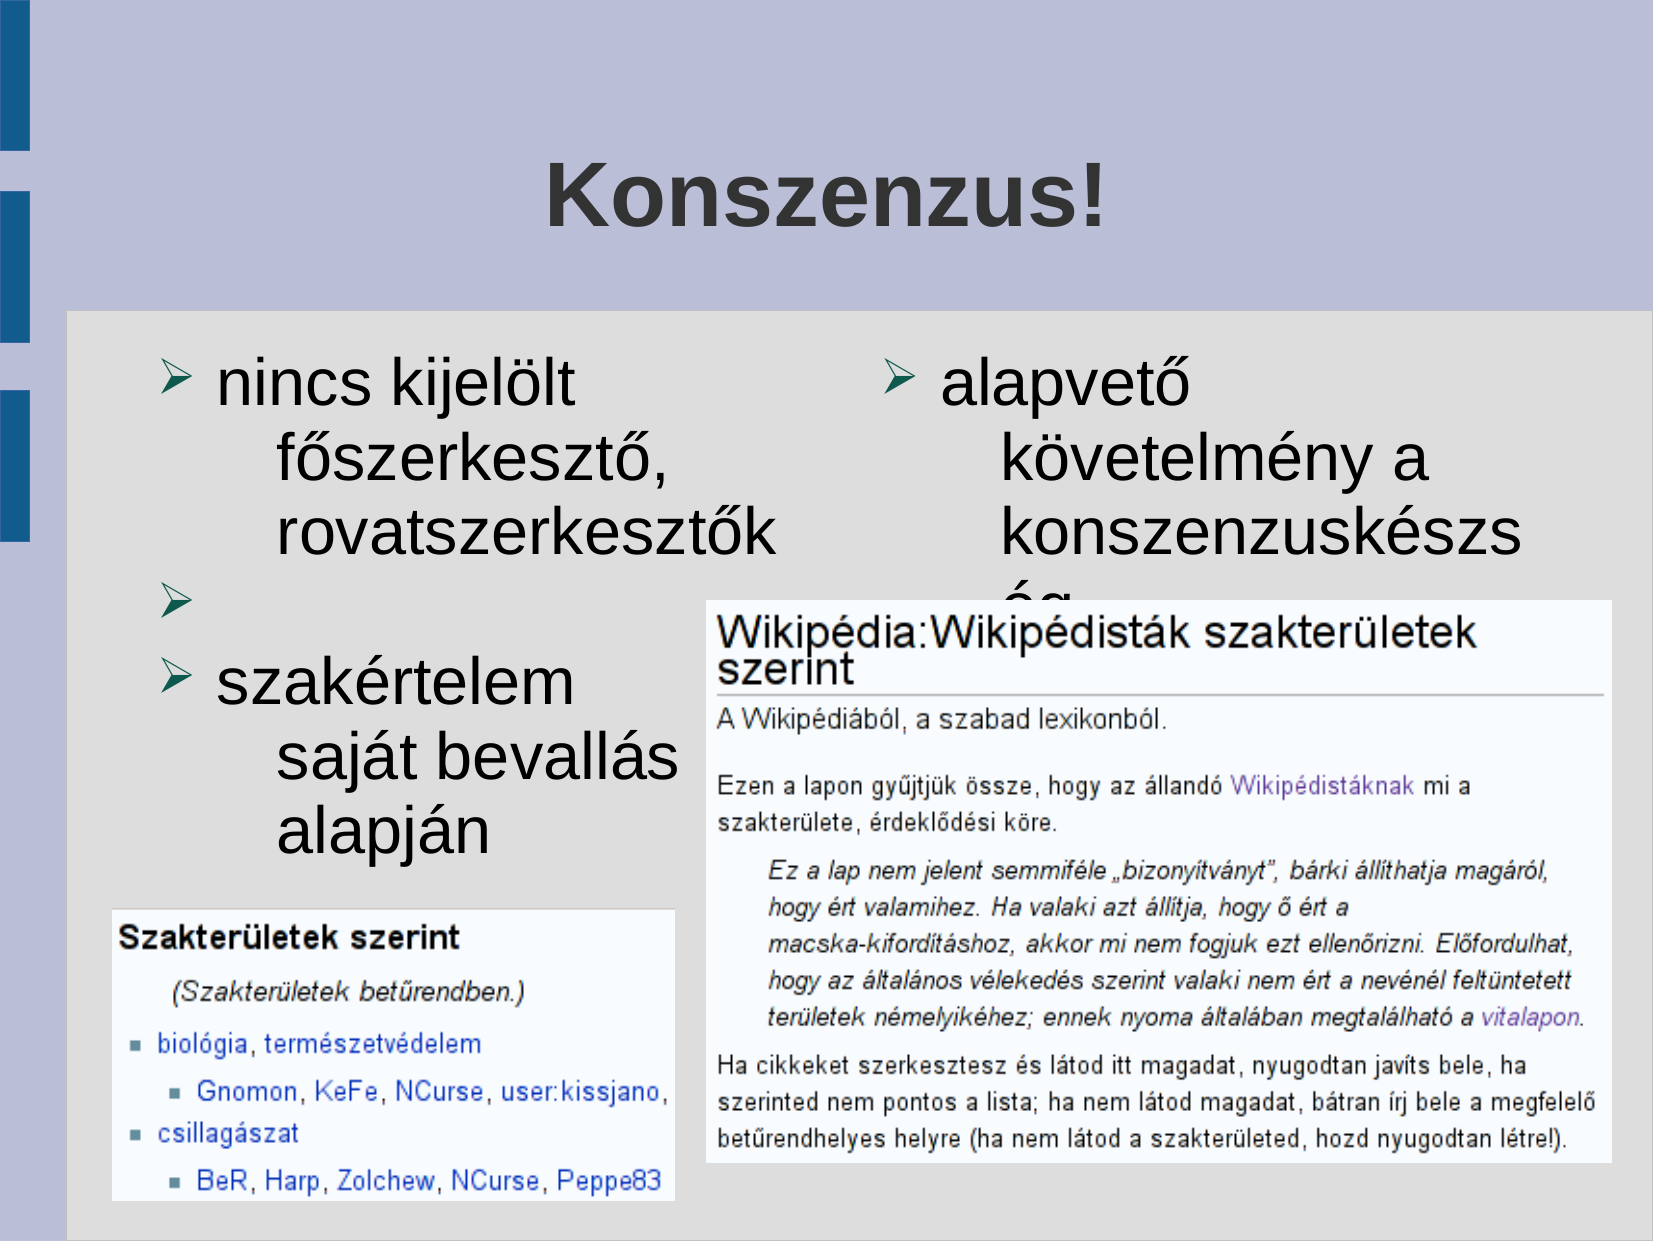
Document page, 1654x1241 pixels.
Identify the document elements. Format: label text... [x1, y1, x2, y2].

picture [112, 908, 675, 1201]
picture [706, 600, 1612, 1163]
list nincs kijelölt főszerkesztő, rovatszerkesztők szakértelem saját bevallás alapján [121, 344, 811, 1127]
list alapvető követelmény a konszenzuskészség [844, 344, 1534, 570]
title Konszenzus! [121, 91, 1534, 299]
